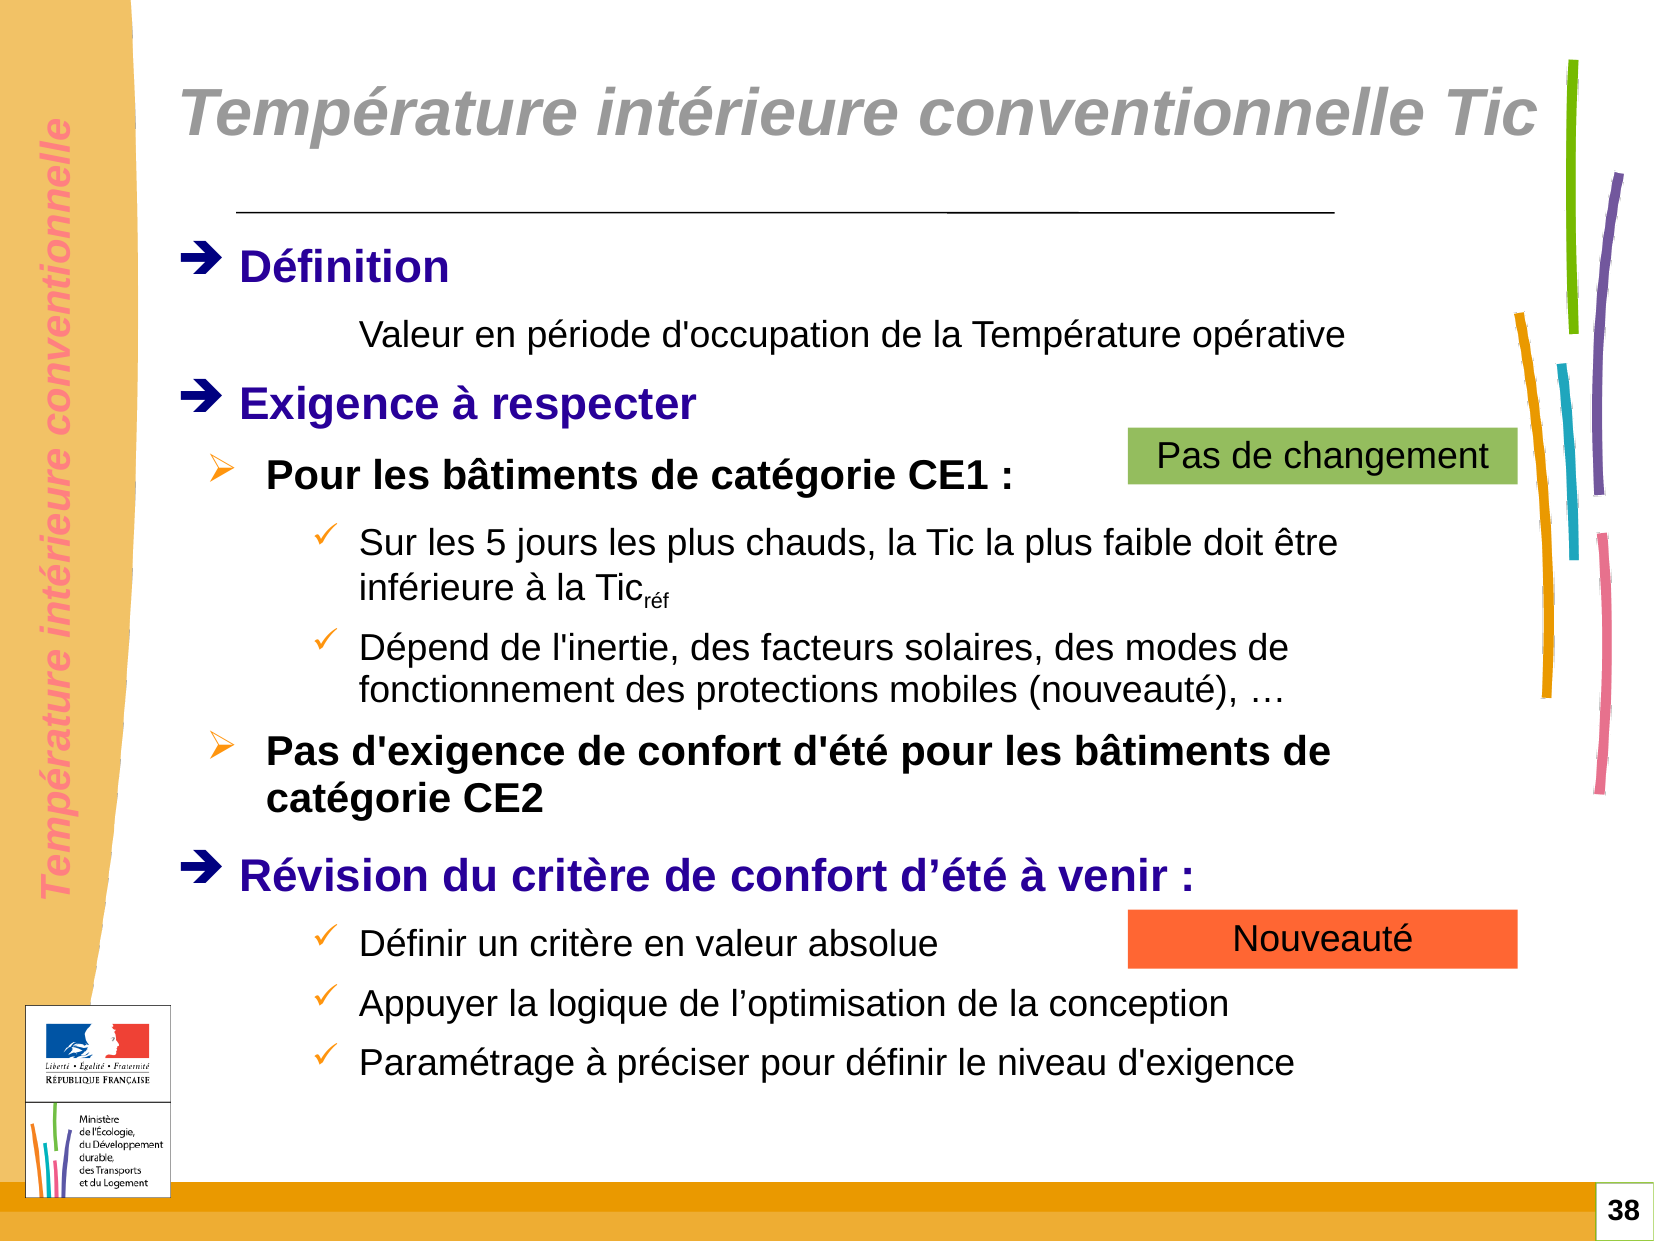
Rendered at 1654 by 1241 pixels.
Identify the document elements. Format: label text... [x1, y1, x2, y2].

list Définition Valeur en période d'occupation de la Température opérative Exigence à respecter Pour les bâtiments de catégorie CE1 : Sur les 5 jours les plus chauds, la Tic la plus faible doit être inférieure à la Ticréf Dépend de l'inertie, des facteurs solaires, des modes de fonctionnement des protections mobiles (nouveauté), … Pas d'exigence de confort d'été pour les bâtiments de catégorie CE2 Révision du critère de confort d’été à venir : Définir un critère en valeur absolue Appuyer la logique de l’optimisation de la conception Paramétrage à préciser pour définir le niveau d'exigence [177, 236, 1440, 1137]
text_box Température intérieure conventionnelle [11, 47, 101, 963]
title Température intérieure conventionnelle Tic [177, 29, 1595, 198]
text_box Nouveauté [1127, 909, 1518, 969]
text_box Pas de changement [1127, 427, 1518, 485]
picture [0, 0, 1654, 1241]
